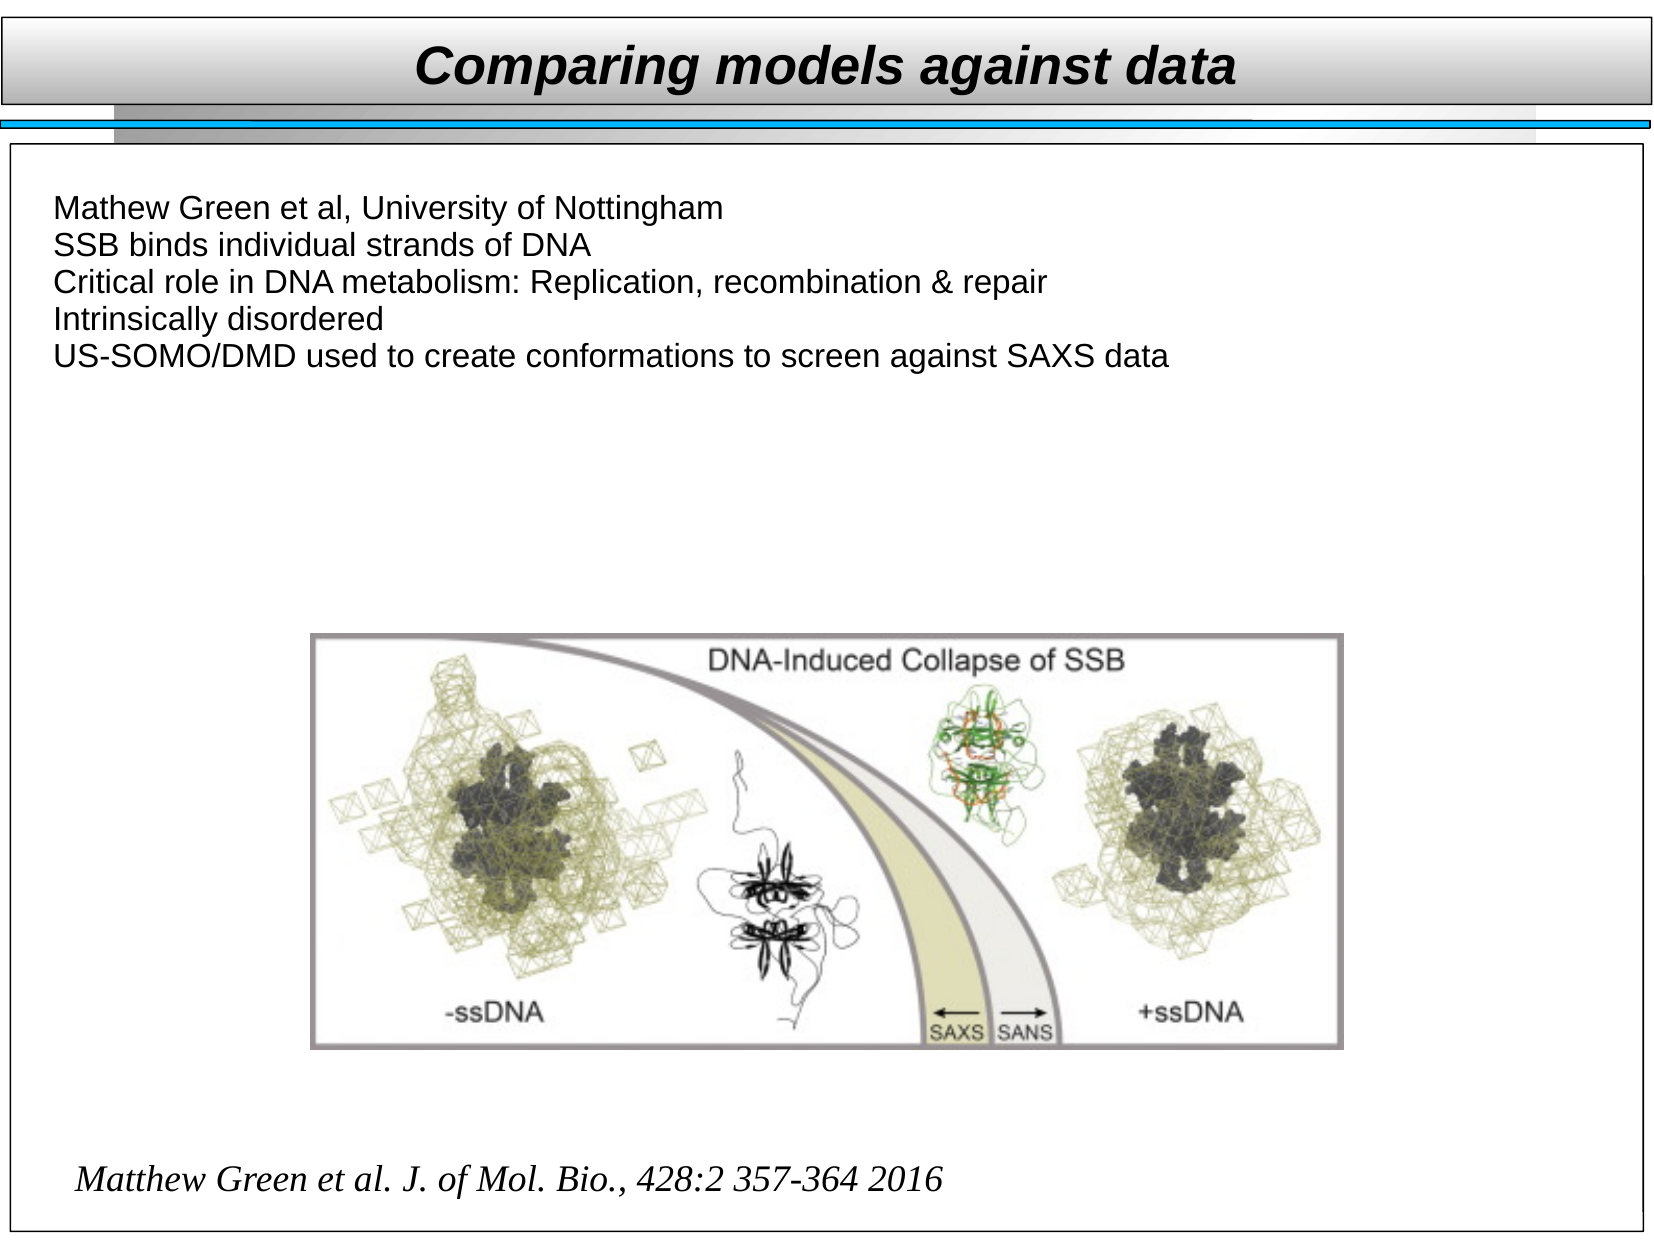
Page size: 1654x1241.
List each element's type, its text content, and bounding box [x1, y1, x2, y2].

text_box Matthew Green et al. J. of Mol. Bio., 428:2 357-364 2016 [60, 1150, 959, 1207]
text_box [0, 120, 1651, 129]
picture [310, 633, 1344, 1051]
text_box Mathew Green et al, University of Nottingham SSB binds individual strands of DNA Critical role in DNA metabolism: Replication, recombination & repair Intrinsically disordered US-SOMO/DMD used to create conformations to screen against SAXS data [38, 181, 1261, 1016]
text_box Comparing models against data [1, 17, 1652, 105]
